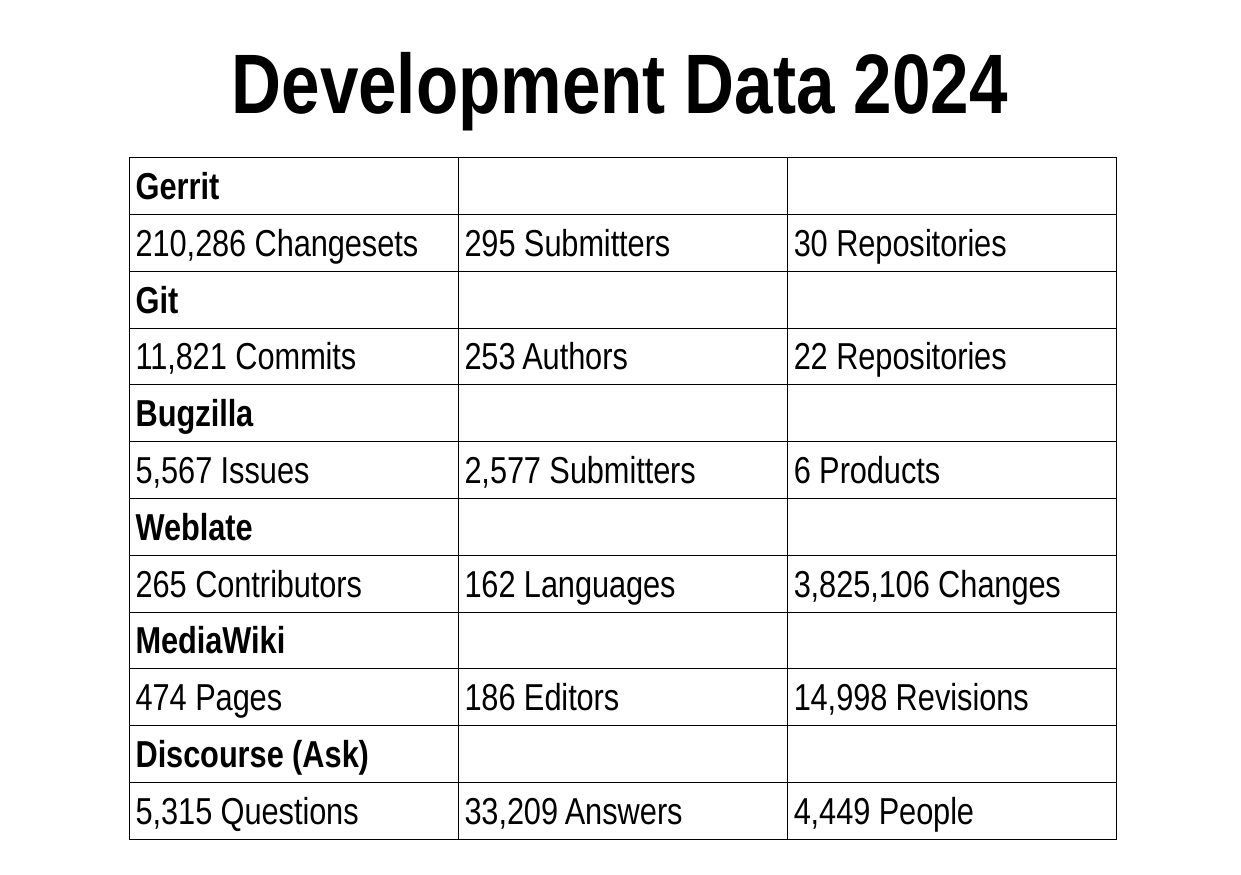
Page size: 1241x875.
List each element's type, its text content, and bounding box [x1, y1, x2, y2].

table_cell 30 Repositories [788, 215, 1116, 271]
table_cell 186 Editors [459, 669, 787, 725]
table_cell [459, 613, 787, 668]
table_cell [788, 613, 1116, 668]
table_cell Weblate [130, 499, 458, 555]
table_cell 11,821 Commits [130, 329, 458, 384]
title Development Data 2024 [11, 12, 1229, 155]
table_cell Discourse (Ask) [130, 726, 458, 782]
table_cell [459, 272, 787, 328]
table_cell MediaWiki [130, 613, 458, 668]
table_header Gerrit [130, 158, 458, 214]
table_cell 3,825,106 Changes [788, 556, 1116, 612]
table_cell [788, 385, 1116, 441]
table_cell Git [130, 272, 458, 328]
table_cell 295 Submitters [459, 215, 787, 271]
table_cell Bugzilla [130, 385, 458, 441]
table_cell 265 Contributors [130, 556, 458, 612]
table_cell 162 Languages [459, 556, 787, 612]
table_cell 474 Pages [130, 669, 458, 725]
table_header [459, 158, 787, 214]
table_cell [788, 726, 1116, 782]
table_cell 210,286 Changesets [130, 215, 458, 271]
table_cell 33,209 Answers [459, 783, 787, 839]
table_cell 6 Products [788, 442, 1116, 498]
table_cell 5,567 Issues [130, 442, 458, 498]
table_cell 14,998 Revisions [788, 669, 1116, 725]
table_cell [788, 499, 1116, 555]
table_cell 253 Authors [459, 329, 787, 384]
table_cell 5,315 Questions [130, 783, 458, 839]
table_cell [459, 385, 787, 441]
table_cell 2,577 Submitters [459, 442, 787, 498]
table_cell 4,449 People [788, 783, 1116, 839]
table_header [788, 158, 1116, 214]
table_cell 22 Repositories [788, 329, 1116, 384]
table_cell [788, 272, 1116, 328]
table_cell [459, 499, 787, 555]
table_cell [459, 726, 787, 782]
